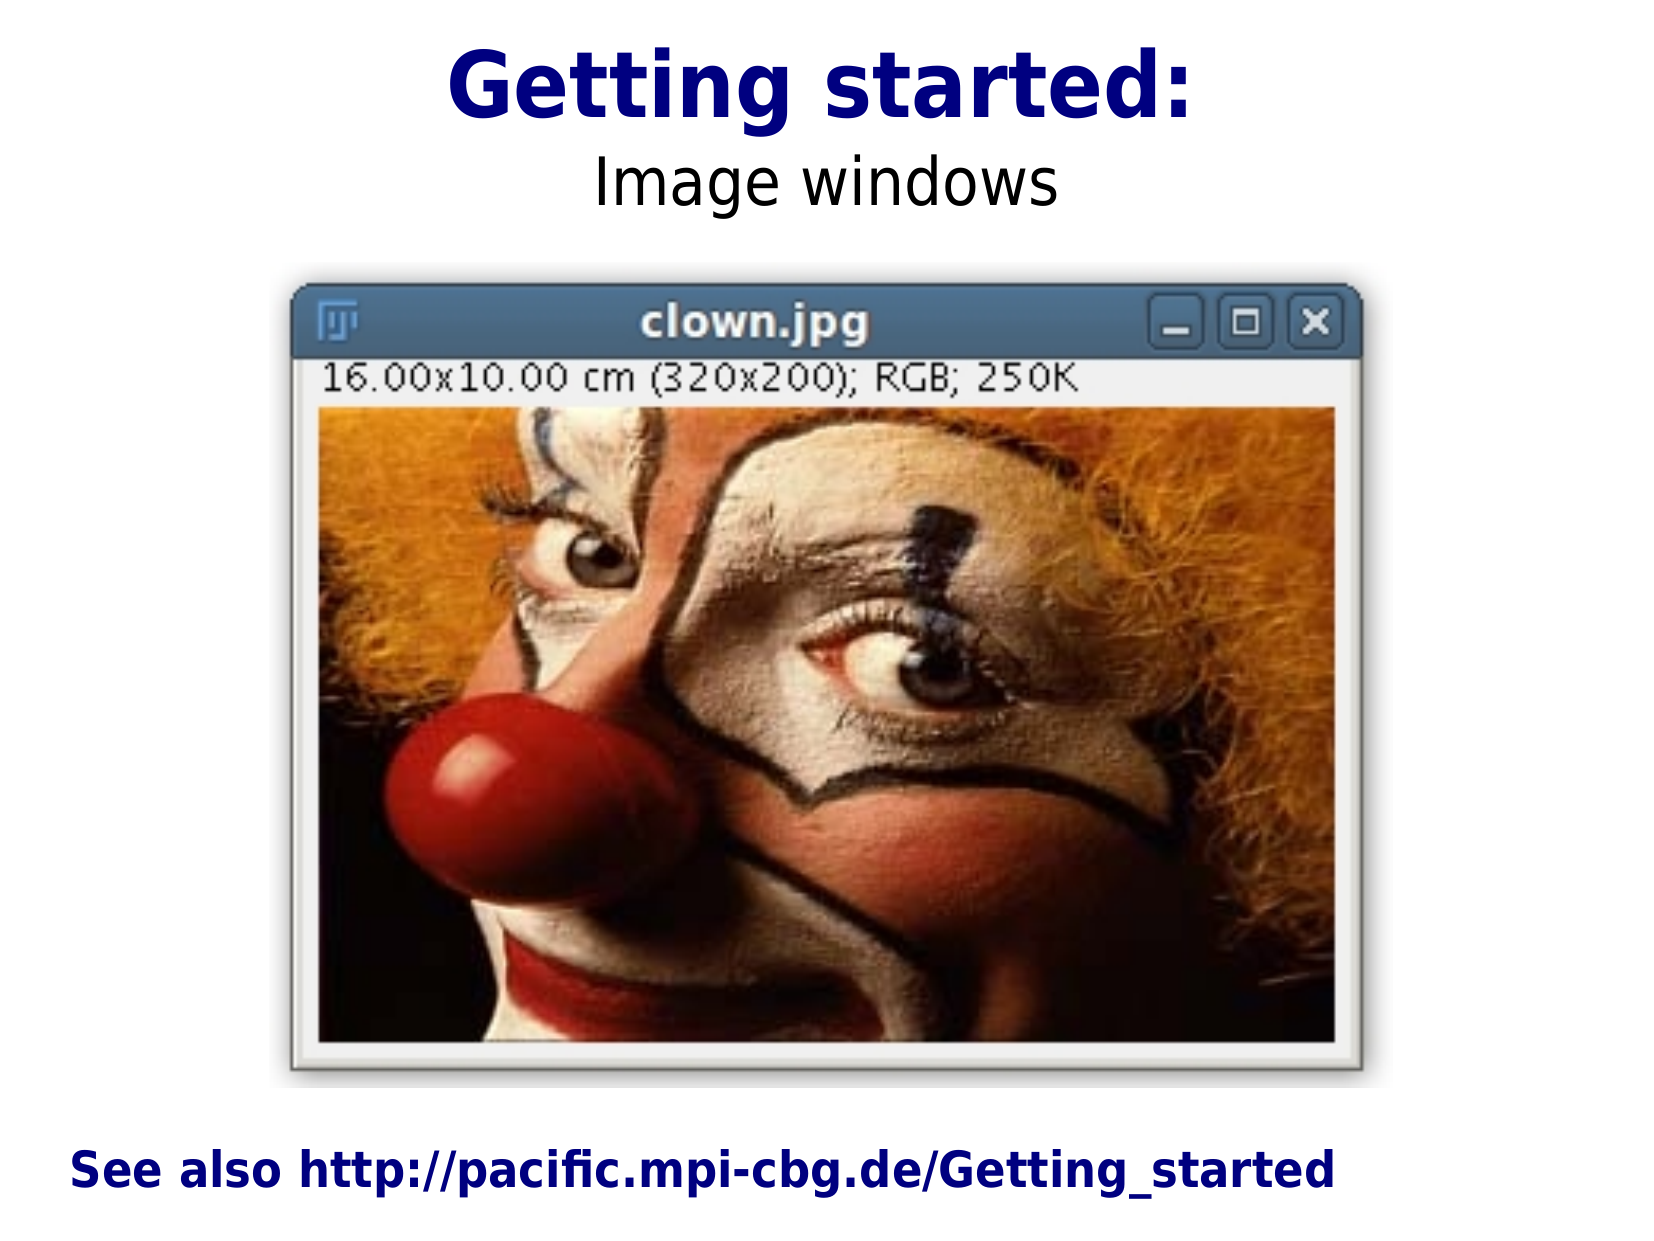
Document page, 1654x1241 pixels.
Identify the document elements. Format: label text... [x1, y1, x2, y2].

title Getting started: [82, 31, 1571, 141]
picture [269, 262, 1393, 1088]
text_box See also http://pacific.mpi-cbg.de/Getting_started [37, 1133, 1602, 1207]
title Image windows [82, 141, 1571, 287]
